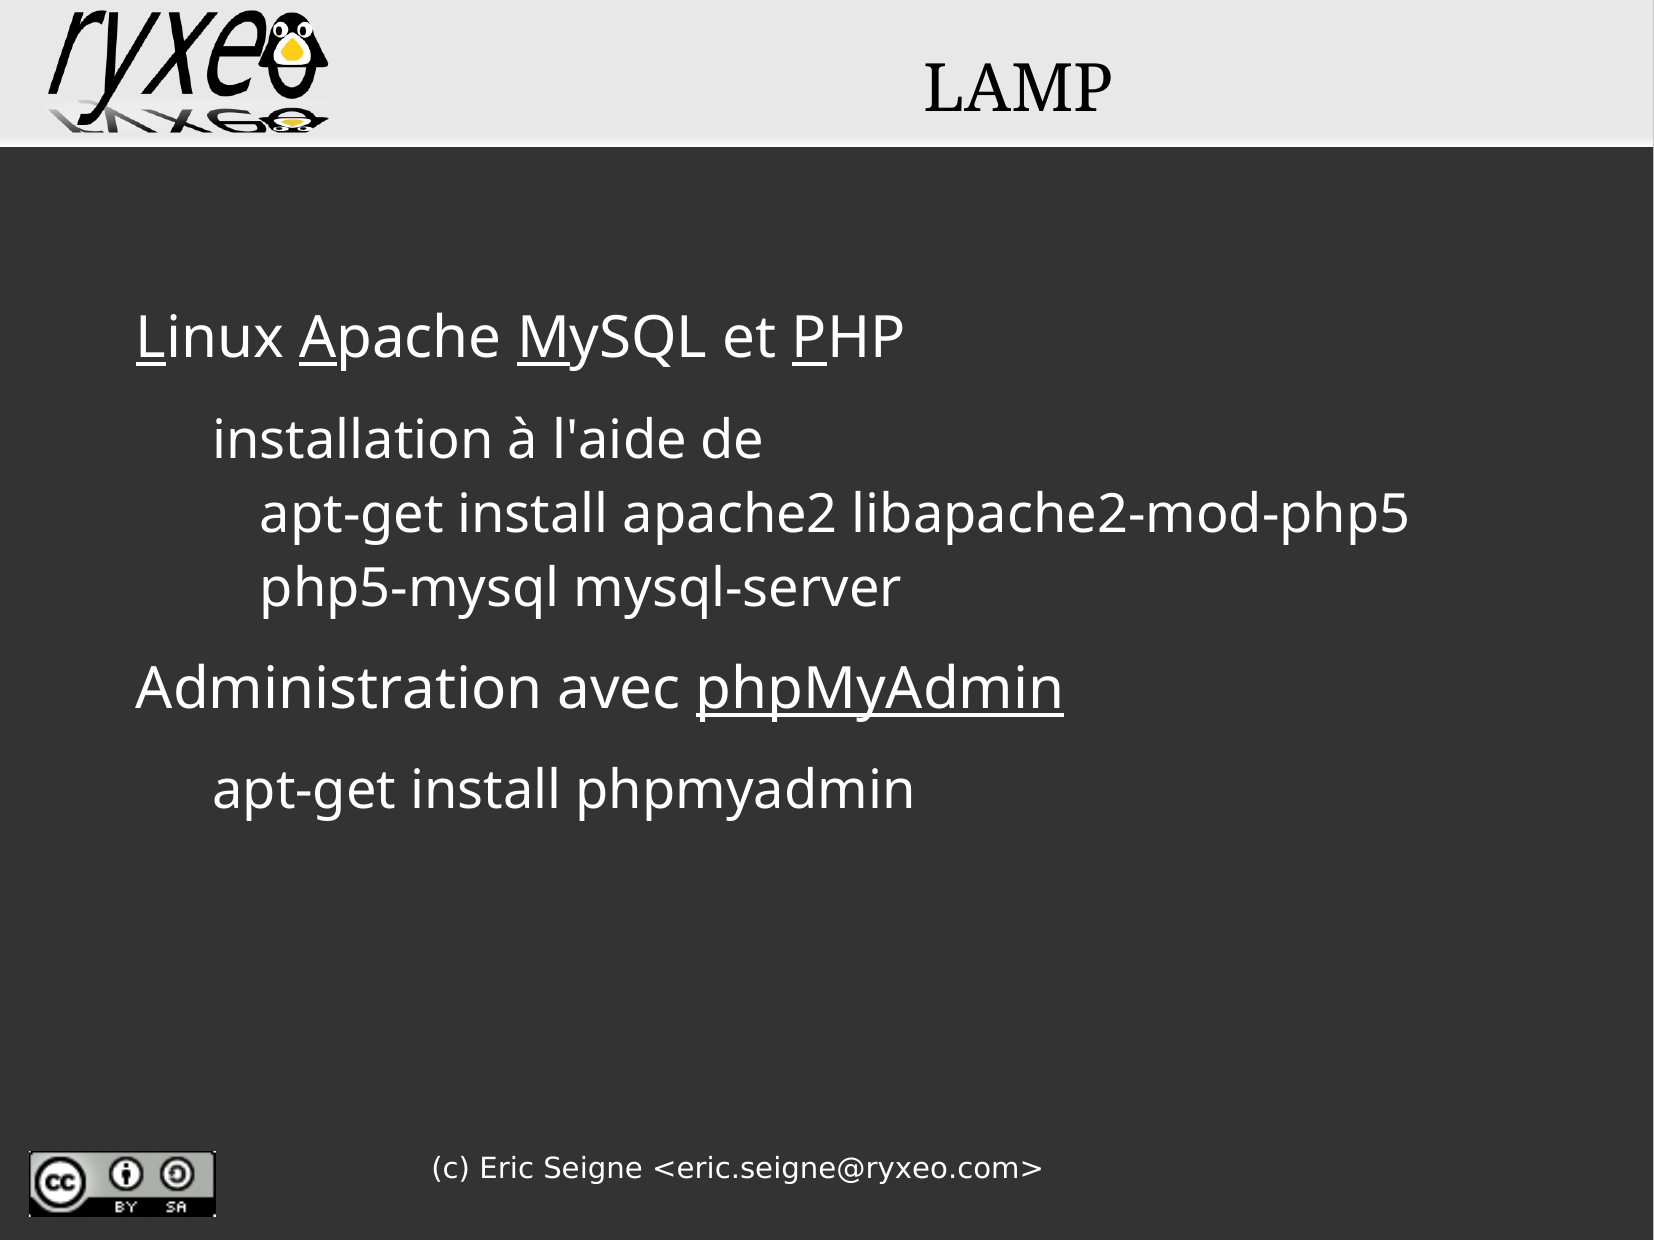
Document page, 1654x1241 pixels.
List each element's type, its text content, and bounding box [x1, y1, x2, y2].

title LAMP [442, 29, 1595, 142]
list Linux Apache MySQL et PHP installation à l'aide de apt-get install apache2 libapache2-mod-php5 php5-mysql mysql-server Administration avec phpMyAdmin apt-get install phpmyadmin [118, 295, 1522, 1117]
picture [29, 1151, 216, 1217]
picture [0, 0, 1654, 147]
